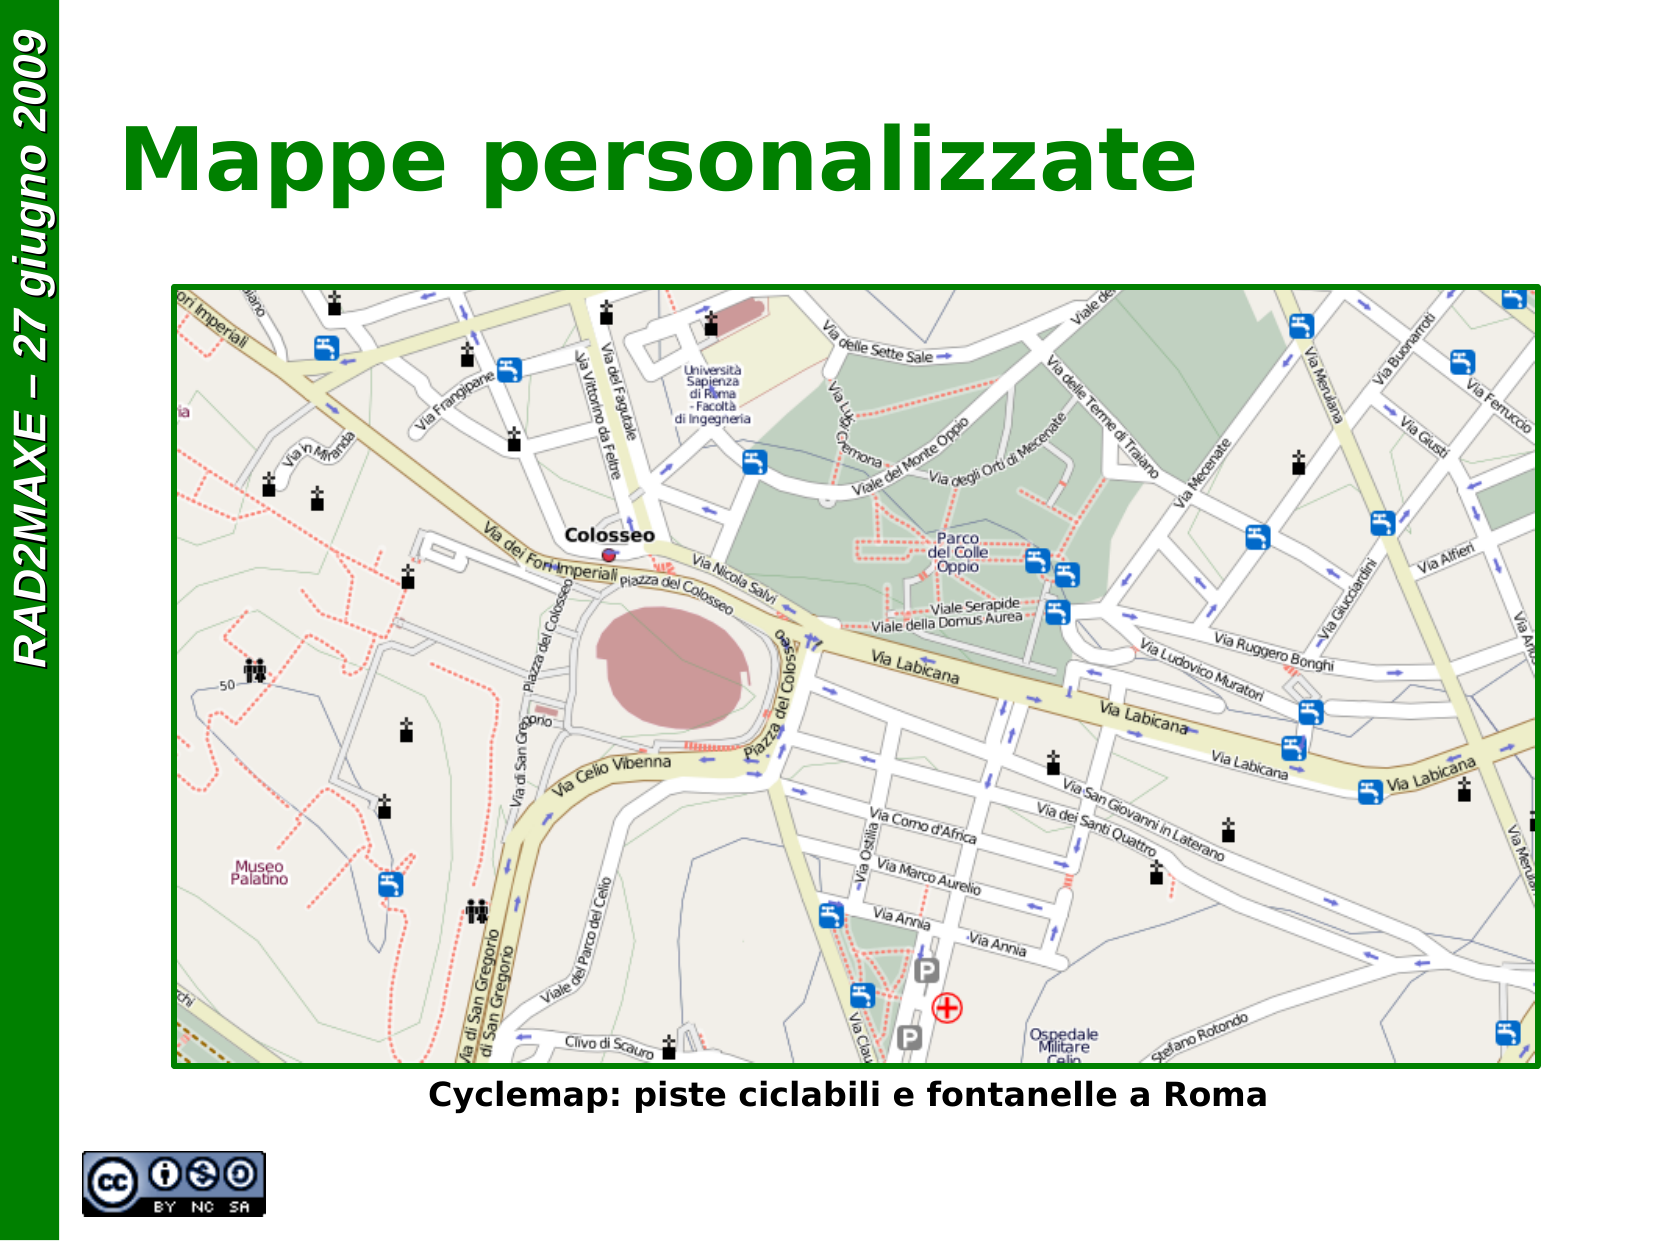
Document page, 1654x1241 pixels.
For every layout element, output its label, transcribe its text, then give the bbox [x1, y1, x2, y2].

picture [82, 1151, 266, 1217]
text_box Cyclemap: piste ciclabili e fontanelle a Roma [413, 1068, 1285, 1123]
picture [177, 289, 1535, 1063]
title Mappe personalizzate [118, 64, 1536, 257]
